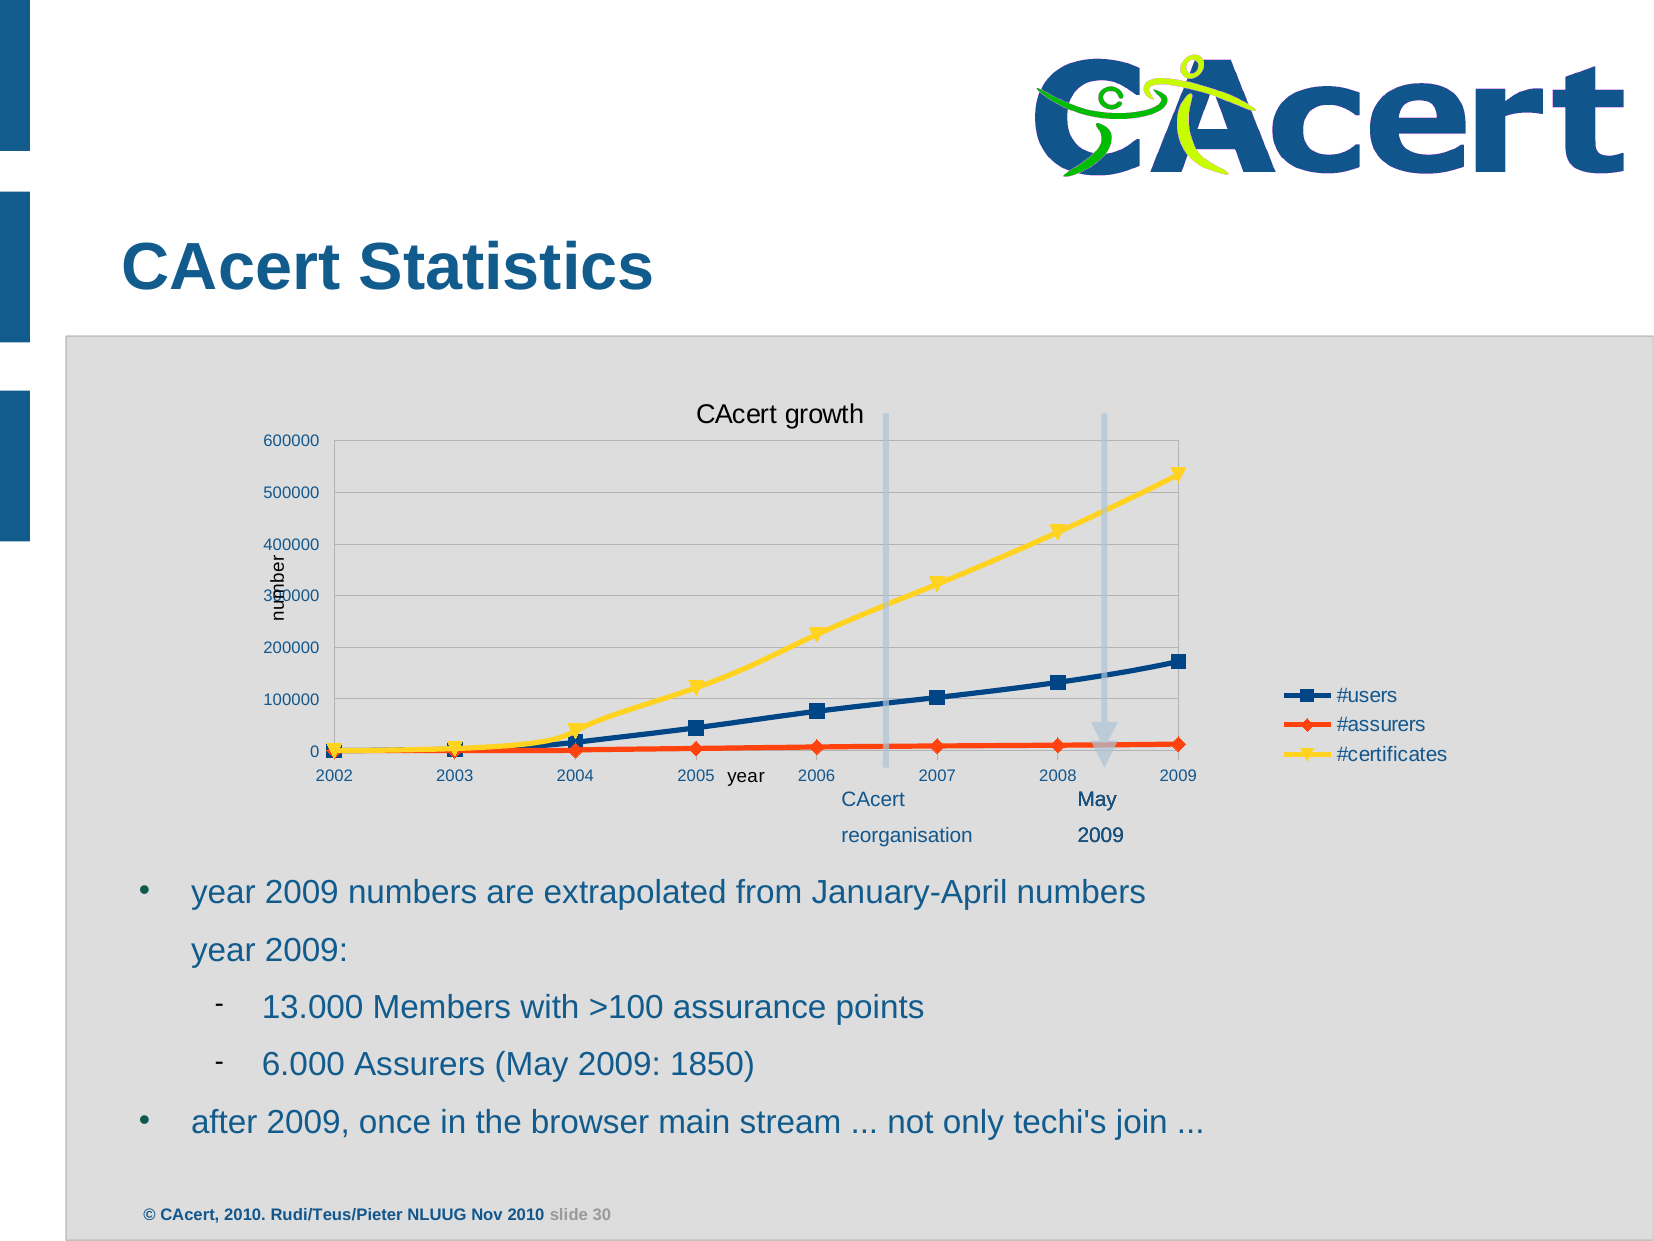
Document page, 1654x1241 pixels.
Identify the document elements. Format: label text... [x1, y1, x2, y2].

picture [1033, 53, 1625, 178]
text_box CAcert reorganisation [826, 767, 1004, 842]
chart [236, 383, 1477, 798]
title CAcert Statistics [121, 177, 1533, 315]
text_box May 2009 [1062, 767, 1182, 842]
list year 2009 numbers are extrapolated from January-April numbers year 2009: 13.000 Members with >100 assurance points 6.000 Assurers (May 2009: 1850) after 2009, once in the browser main stream ... not only techi's join ... [121, 344, 1594, 1238]
